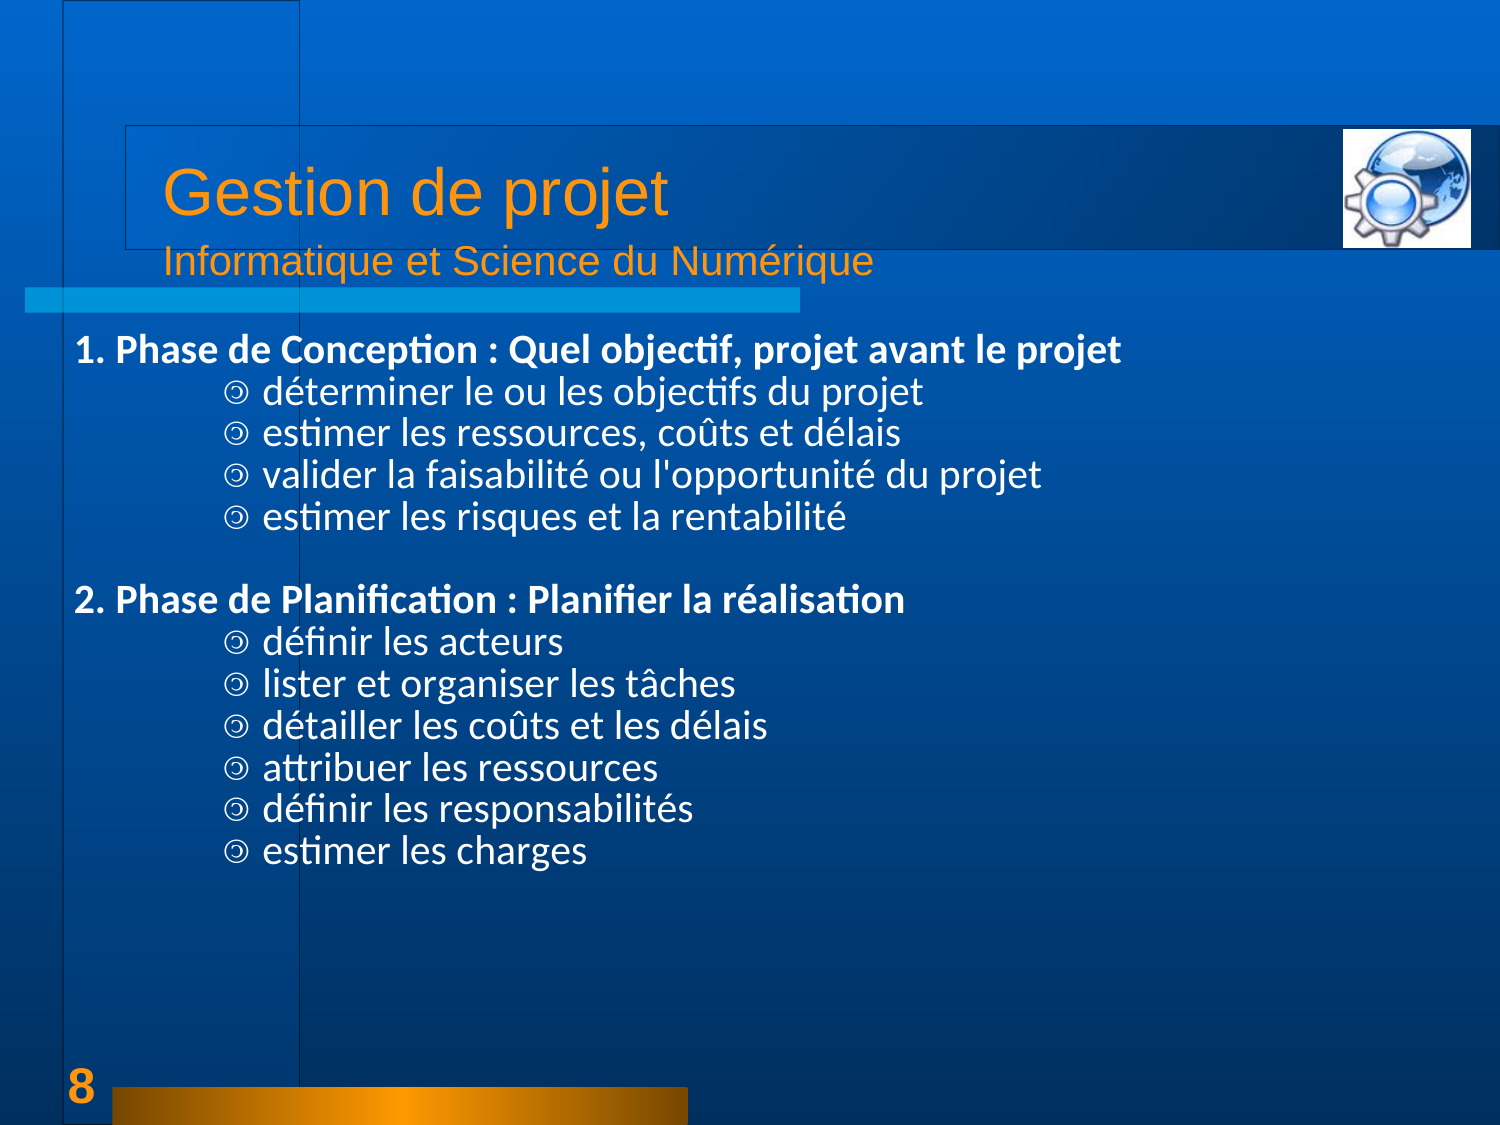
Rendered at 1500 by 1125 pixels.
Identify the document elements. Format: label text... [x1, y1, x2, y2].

picture [1343, 129, 1471, 248]
text_box 1. Phase de Conception : Quel objectif, projet avant le projet  déterminer le ou les objectifs du projet  estimer les ressources, coûts et délais  valider la faisabilité ou l'opportunité du projet  estimer les risques et la rentabilité 2. Phase de Planification : Planifier la réalisation  définir les acteurs  lister et organiser les tâches  détailler les coûts et les délais  attribuer les ressources  définir les responsabilités  estimer les charges [59, 324, 1477, 1003]
